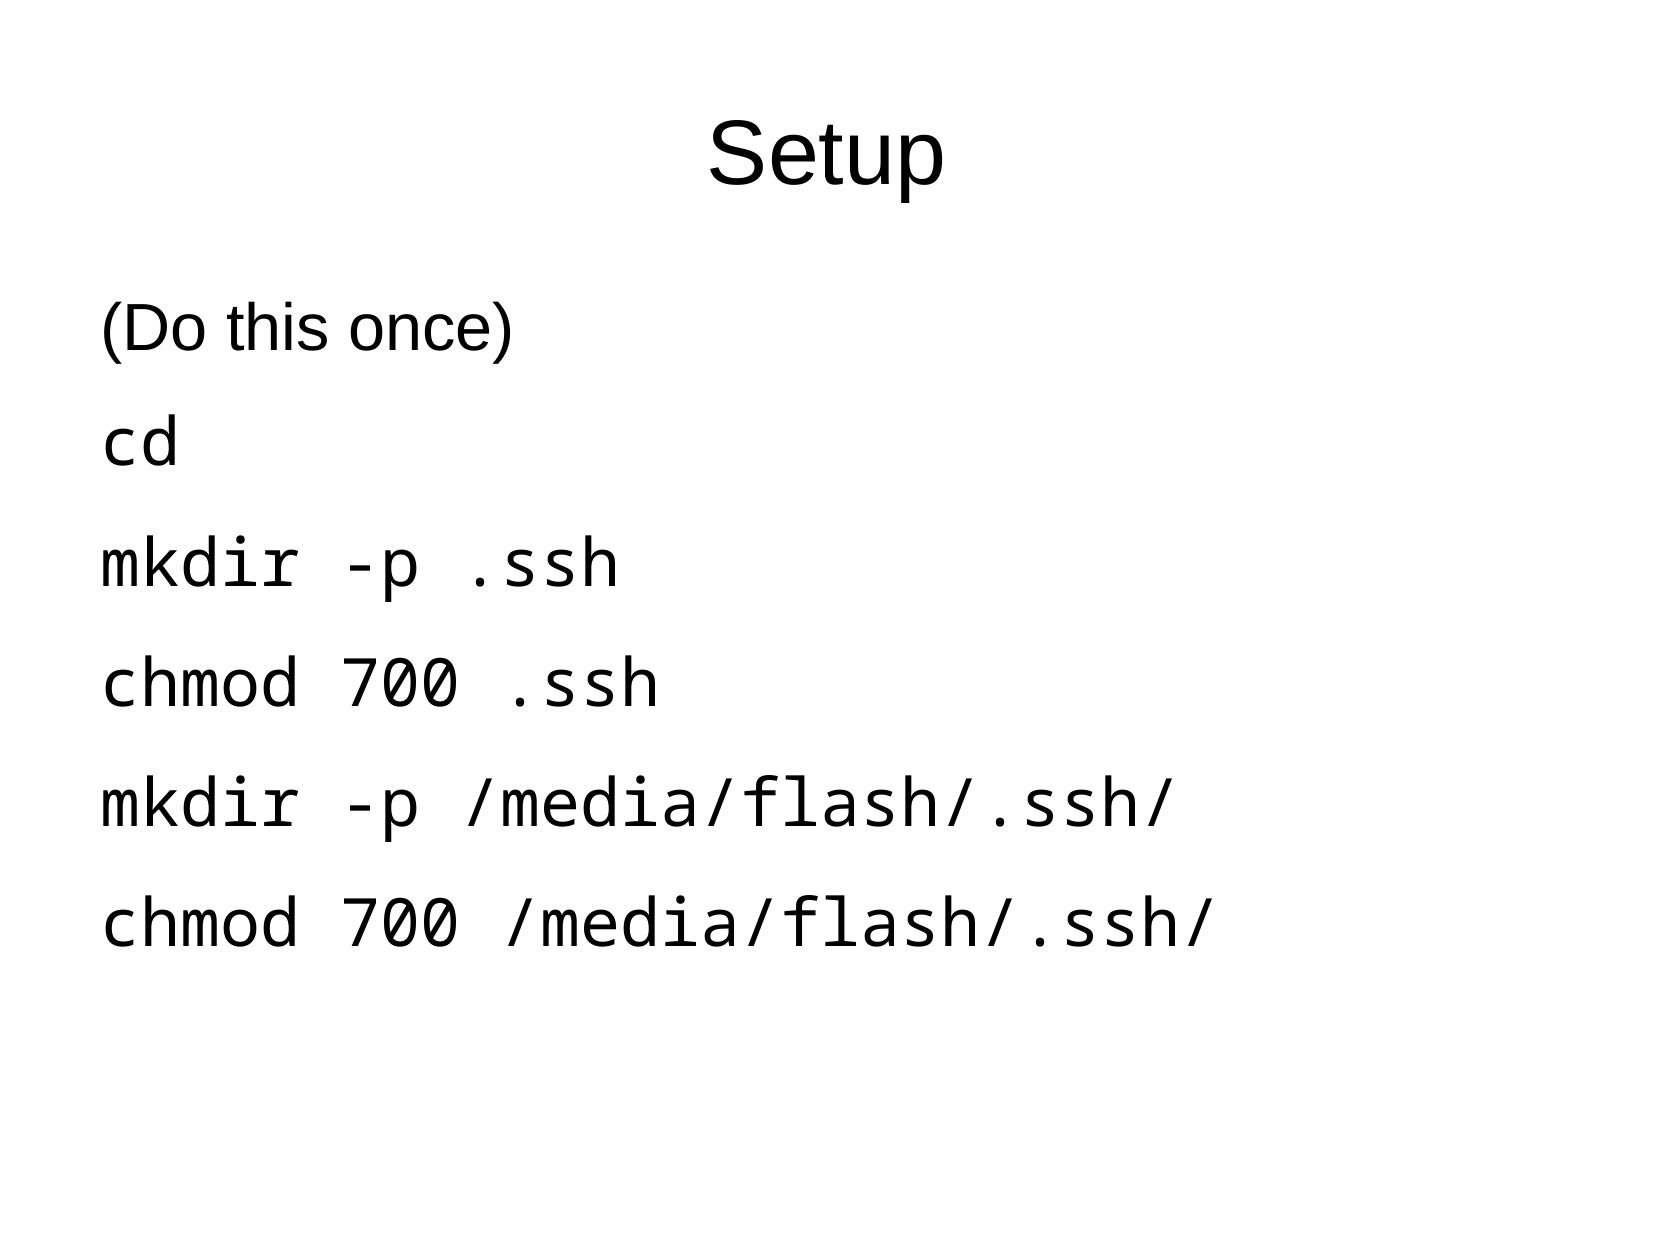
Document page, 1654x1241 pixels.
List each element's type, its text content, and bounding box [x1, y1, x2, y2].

title Setup [82, 56, 1571, 250]
list (Do this once) cd mkdir -p .ssh chmod 700 .ssh mkdir -p /media/flash/.ssh/ chmod 700 /media/flash/.ssh/ [82, 290, 1571, 1094]
